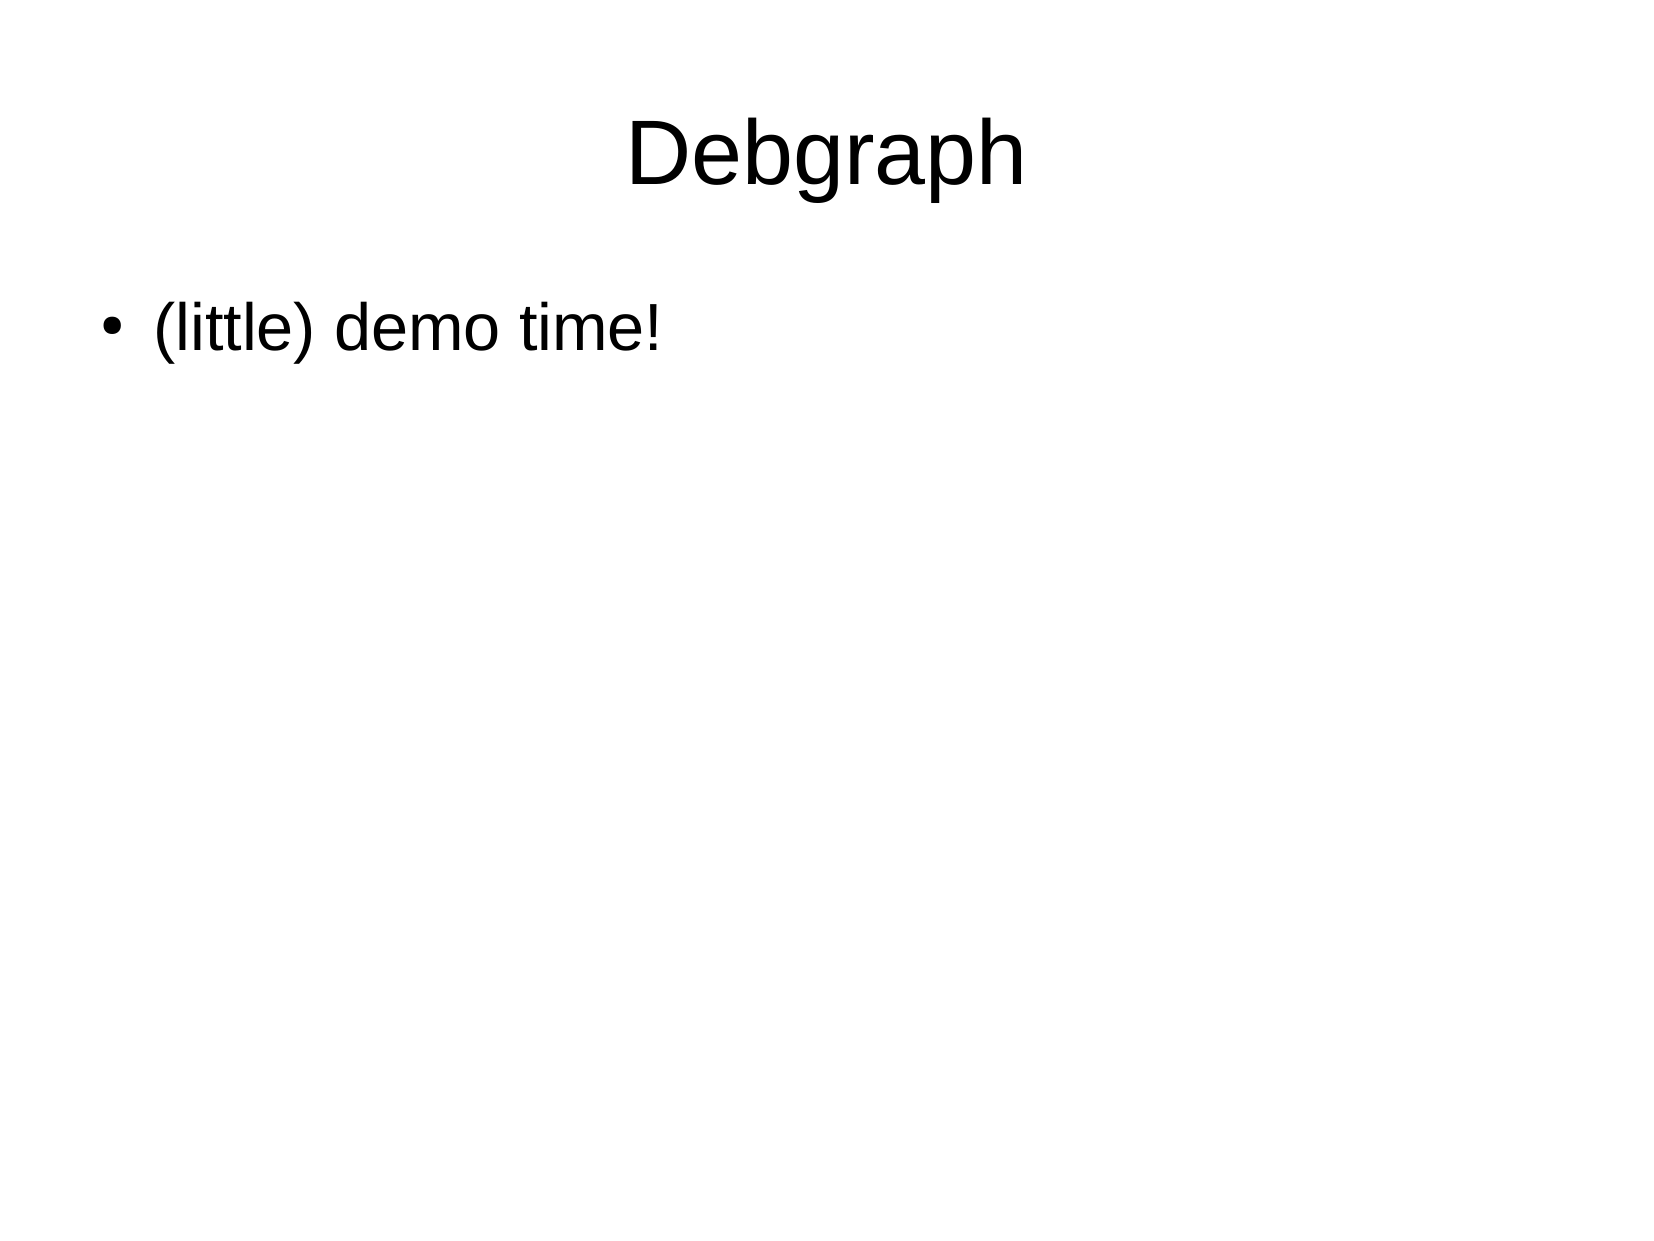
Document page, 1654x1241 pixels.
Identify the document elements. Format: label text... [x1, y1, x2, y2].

title Debgraph [82, 49, 1571, 257]
list (little) demo time! [82, 290, 1571, 1109]
